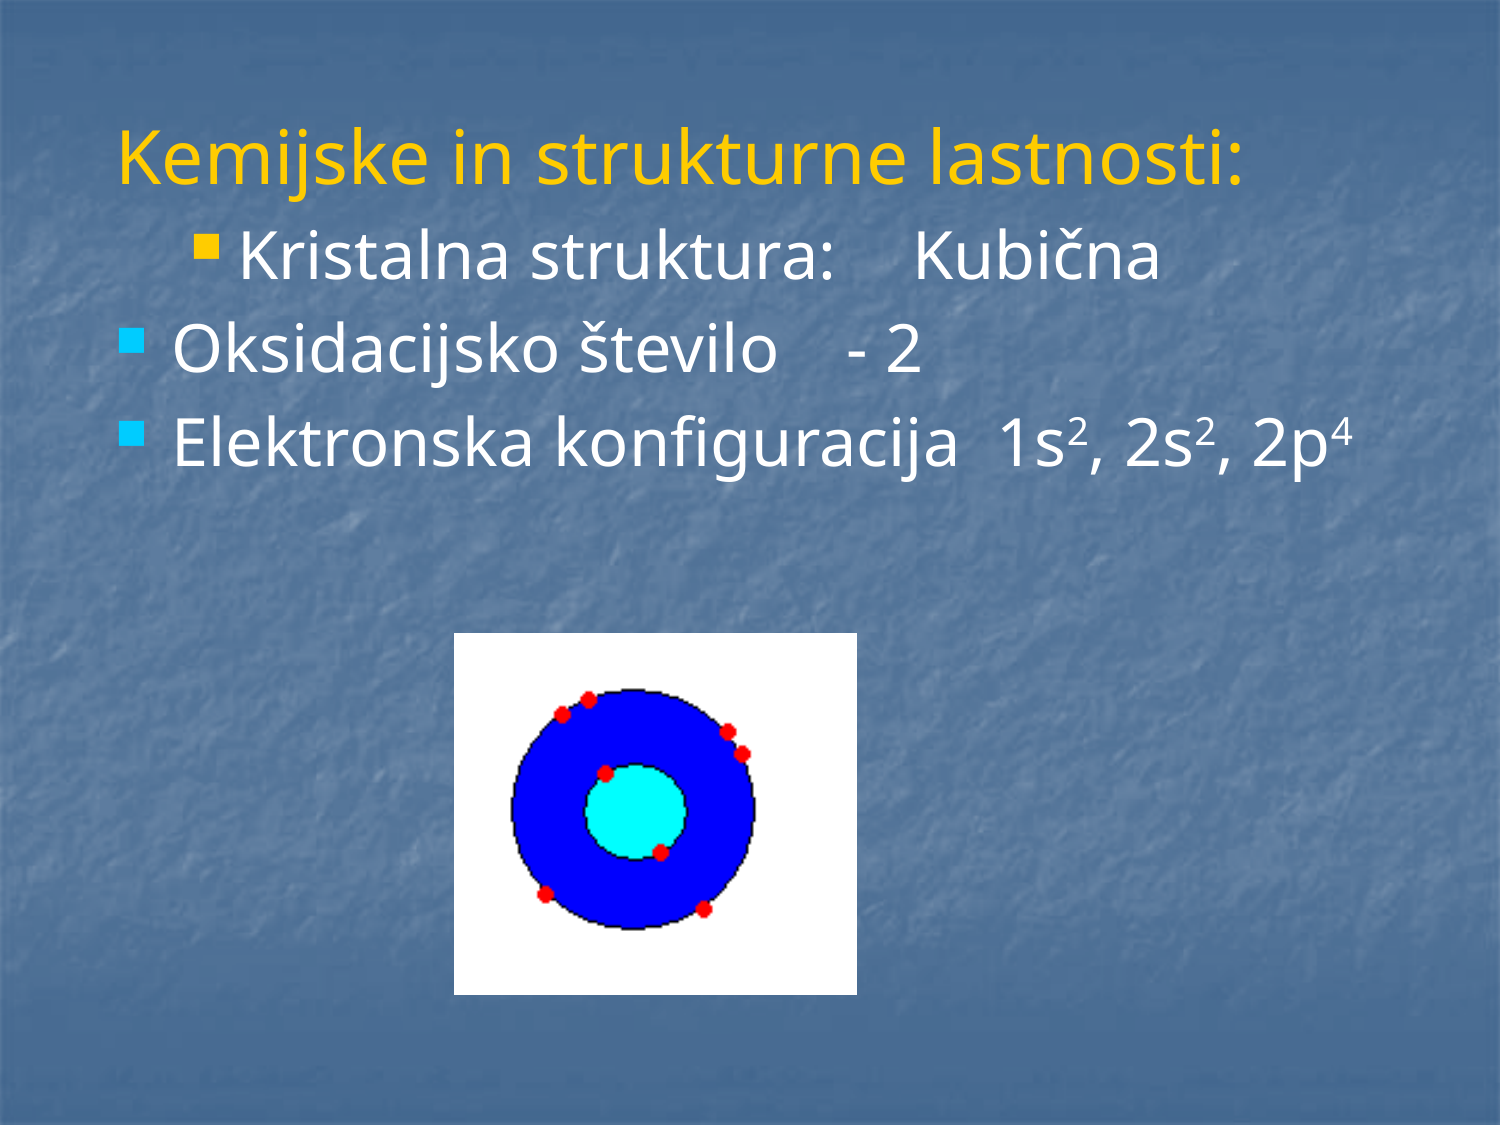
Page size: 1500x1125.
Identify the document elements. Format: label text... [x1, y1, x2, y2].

list Kemijske in strukturne lastnosti: Kristalna struktura: Kubična Oksidacijsko število - 2 Elektronska konfiguracija 1s2, 2s2, 2p4 [100, 101, 1437, 504]
picture [0, 0, 1500, 1125]
